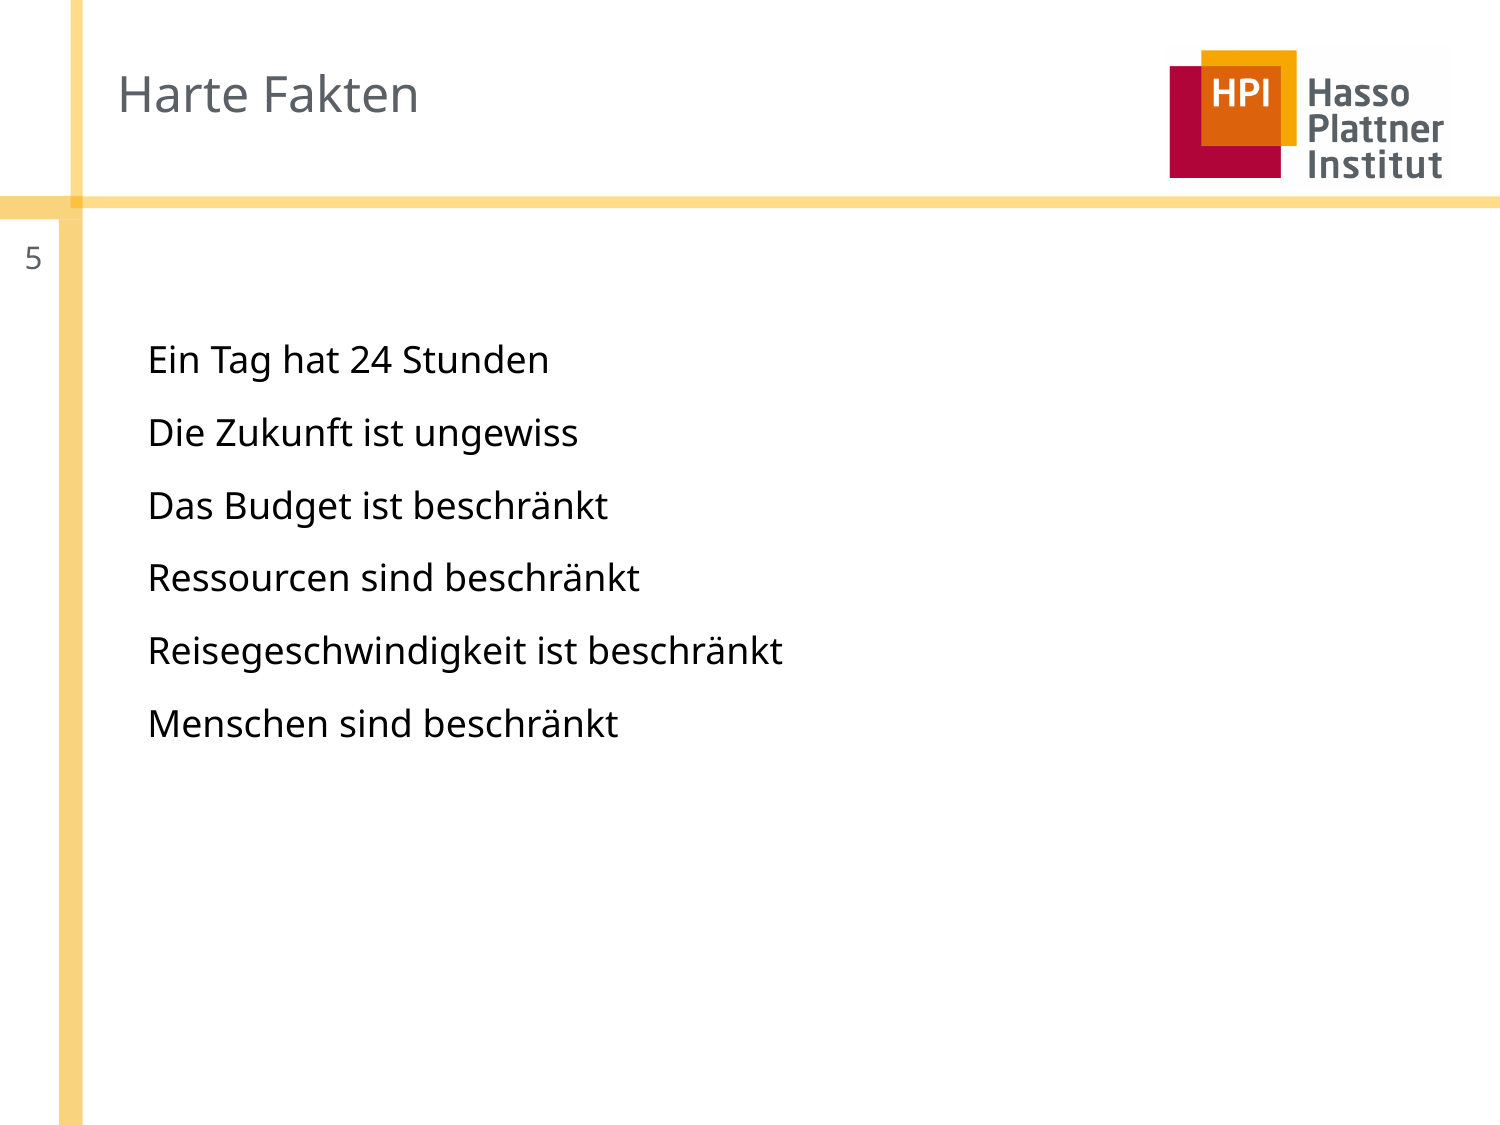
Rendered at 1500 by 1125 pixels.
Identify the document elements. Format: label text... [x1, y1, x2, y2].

list Ein Tag hat 24 Stunden Die Zukunft ist ungewiss Das Budget ist beschränkt Ressourcen sind beschränkt Reisegeschwindigkeit ist beschränkt Menschen sind beschränkt [117, 326, 1459, 1056]
title Harte Fakten [117, 0, 1093, 187]
